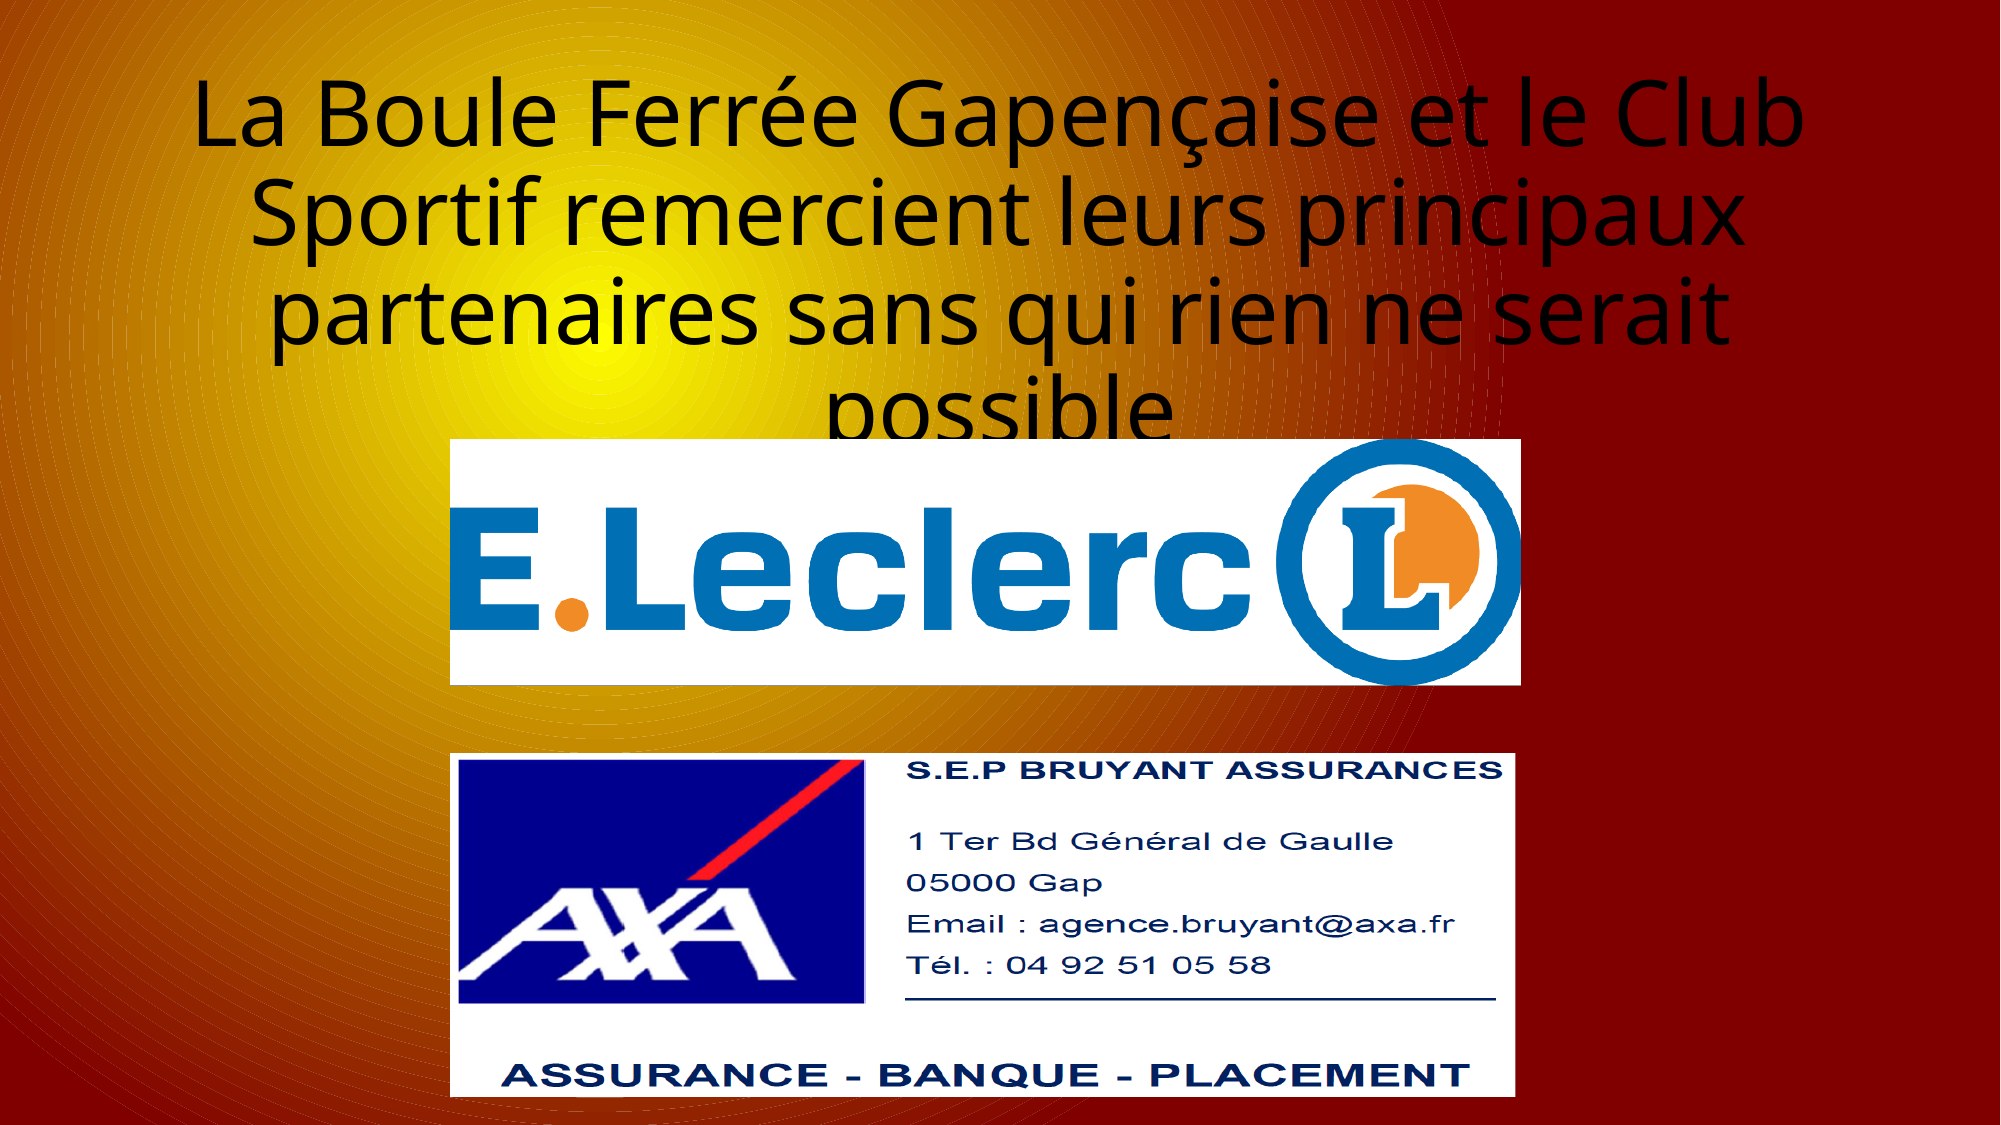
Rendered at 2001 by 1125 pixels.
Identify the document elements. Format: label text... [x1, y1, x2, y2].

picture [450, 753, 1516, 1097]
title La Boule Ferrée Gapençaise et le Club Sportif remercient leurs principaux partenaires sans qui rien ne serait possible [137, 59, 1863, 371]
picture [450, 439, 1521, 686]
